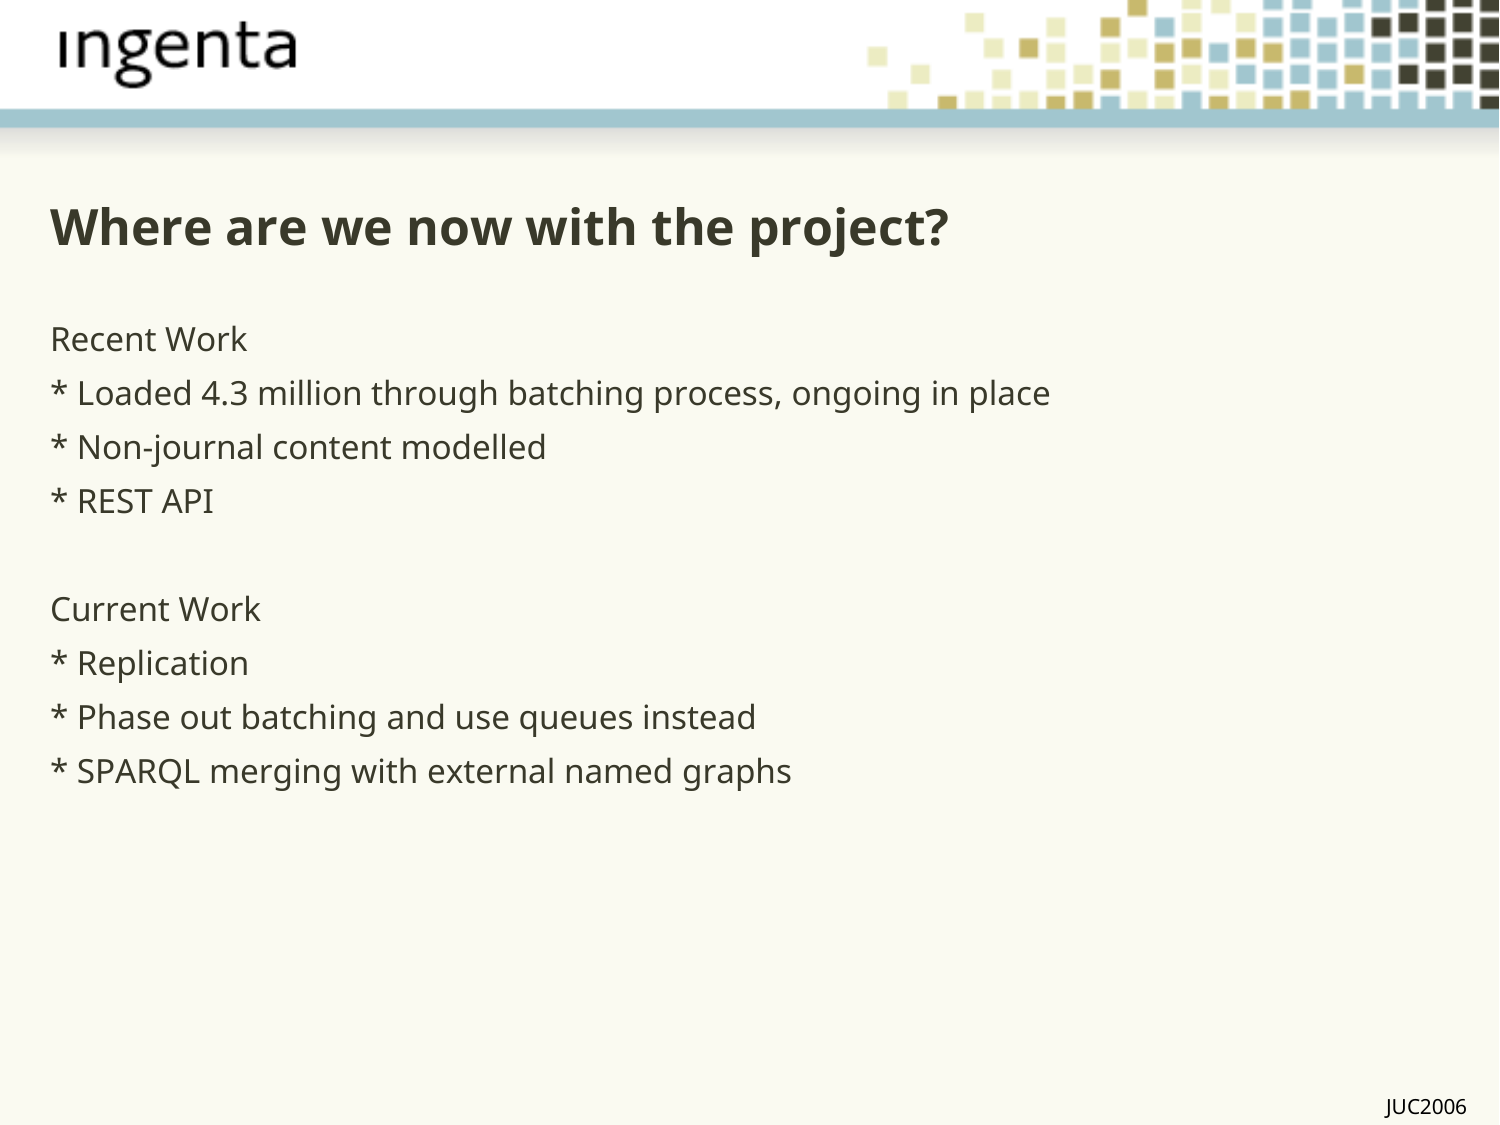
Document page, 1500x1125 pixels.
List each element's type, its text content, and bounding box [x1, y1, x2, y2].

list Recent Work * Loaded 4.3 million through batching process, ongoing in place * Non-journal content modelled * REST API Current Work * Replication * Phase out batching and use queues instead * SPARQL merging with external named graphs [50, 262, 1375, 975]
title Where are we now with the project? [50, 187, 1375, 262]
picture [0, 0, 1499, 1125]
